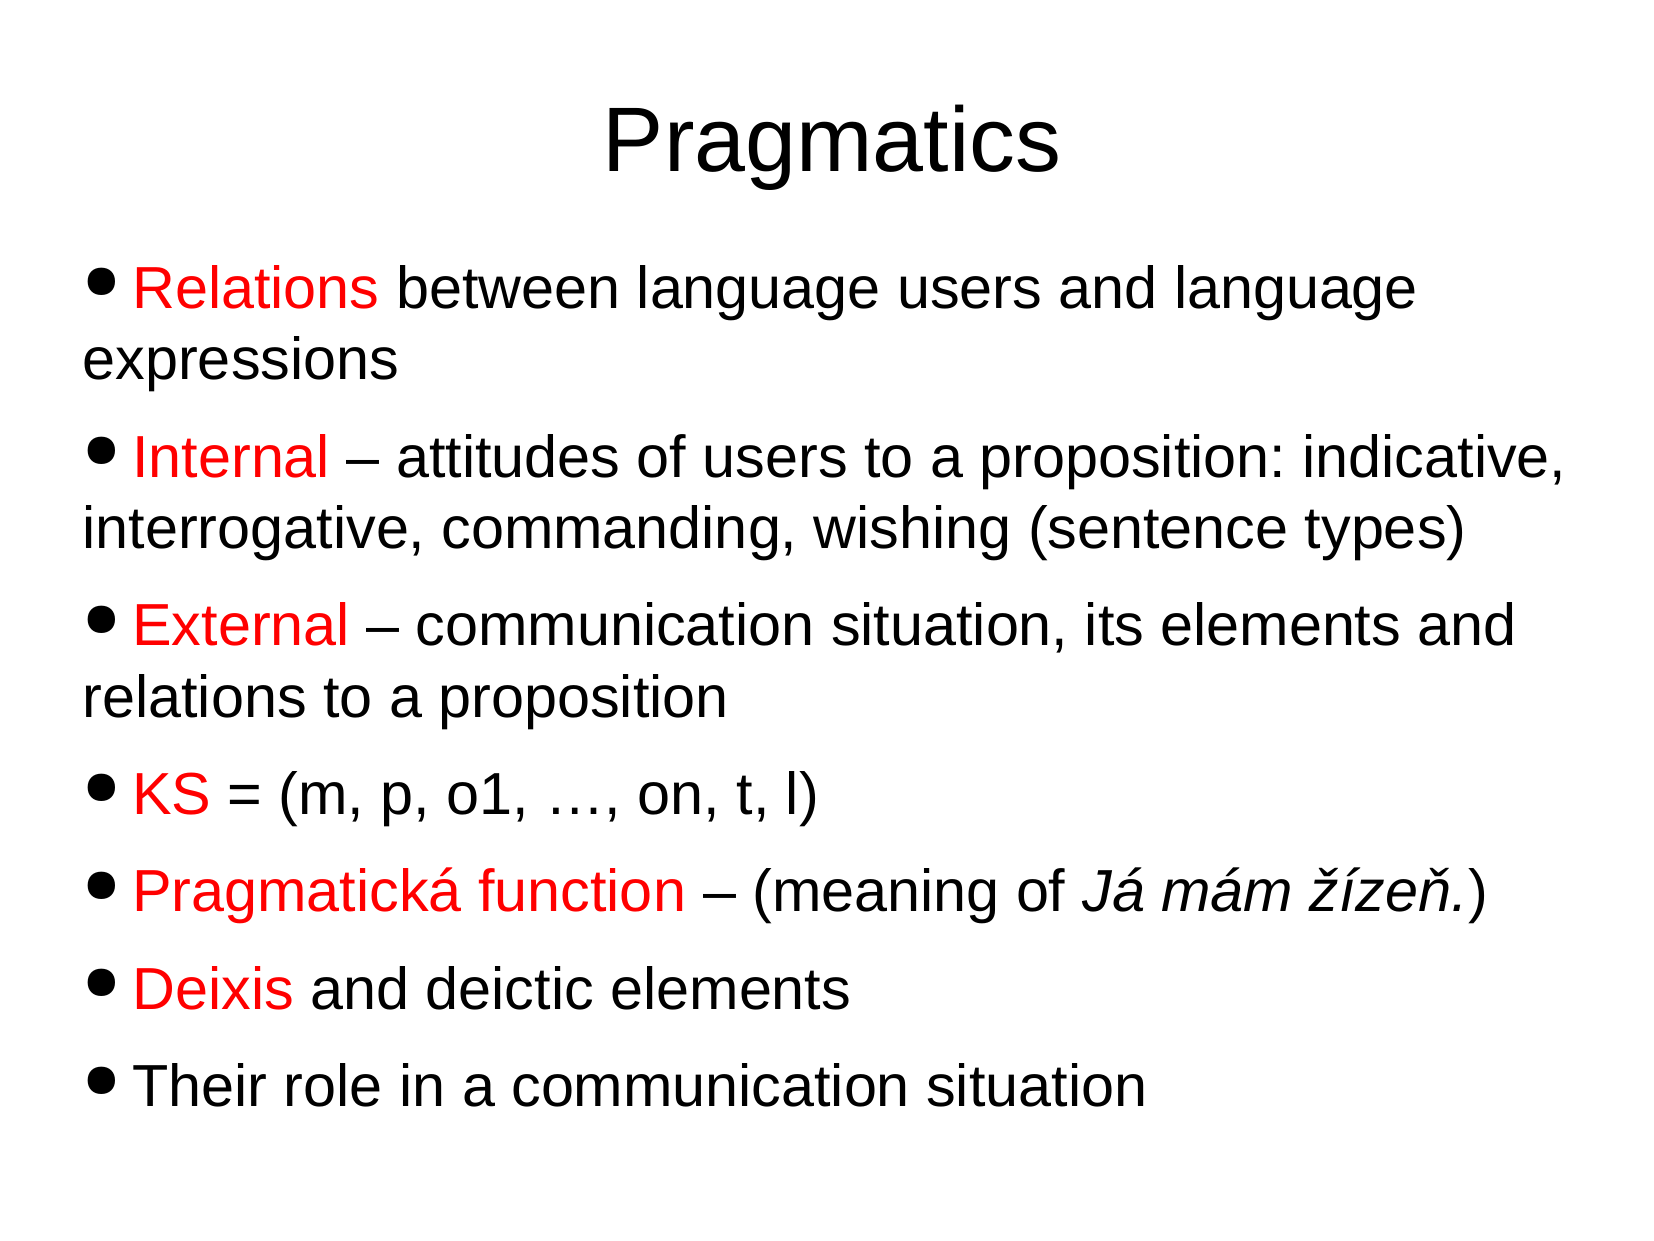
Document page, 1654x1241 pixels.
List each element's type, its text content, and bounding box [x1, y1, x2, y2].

title Pragmatics [94, 56, 1571, 213]
list Relations between language users and language expressions Internal – attitudes of users to a proposition: indicative, interrogative, commanding, wishing (sentence types) External – communication situation, its elements and relations to a proposition KS = (m, p, o1, …, on, t, l) Pragmatická function – (meaning of Já mám žízeň.) Deixis and deictic elements Their role in a communication situation [82, 249, 1571, 1141]
